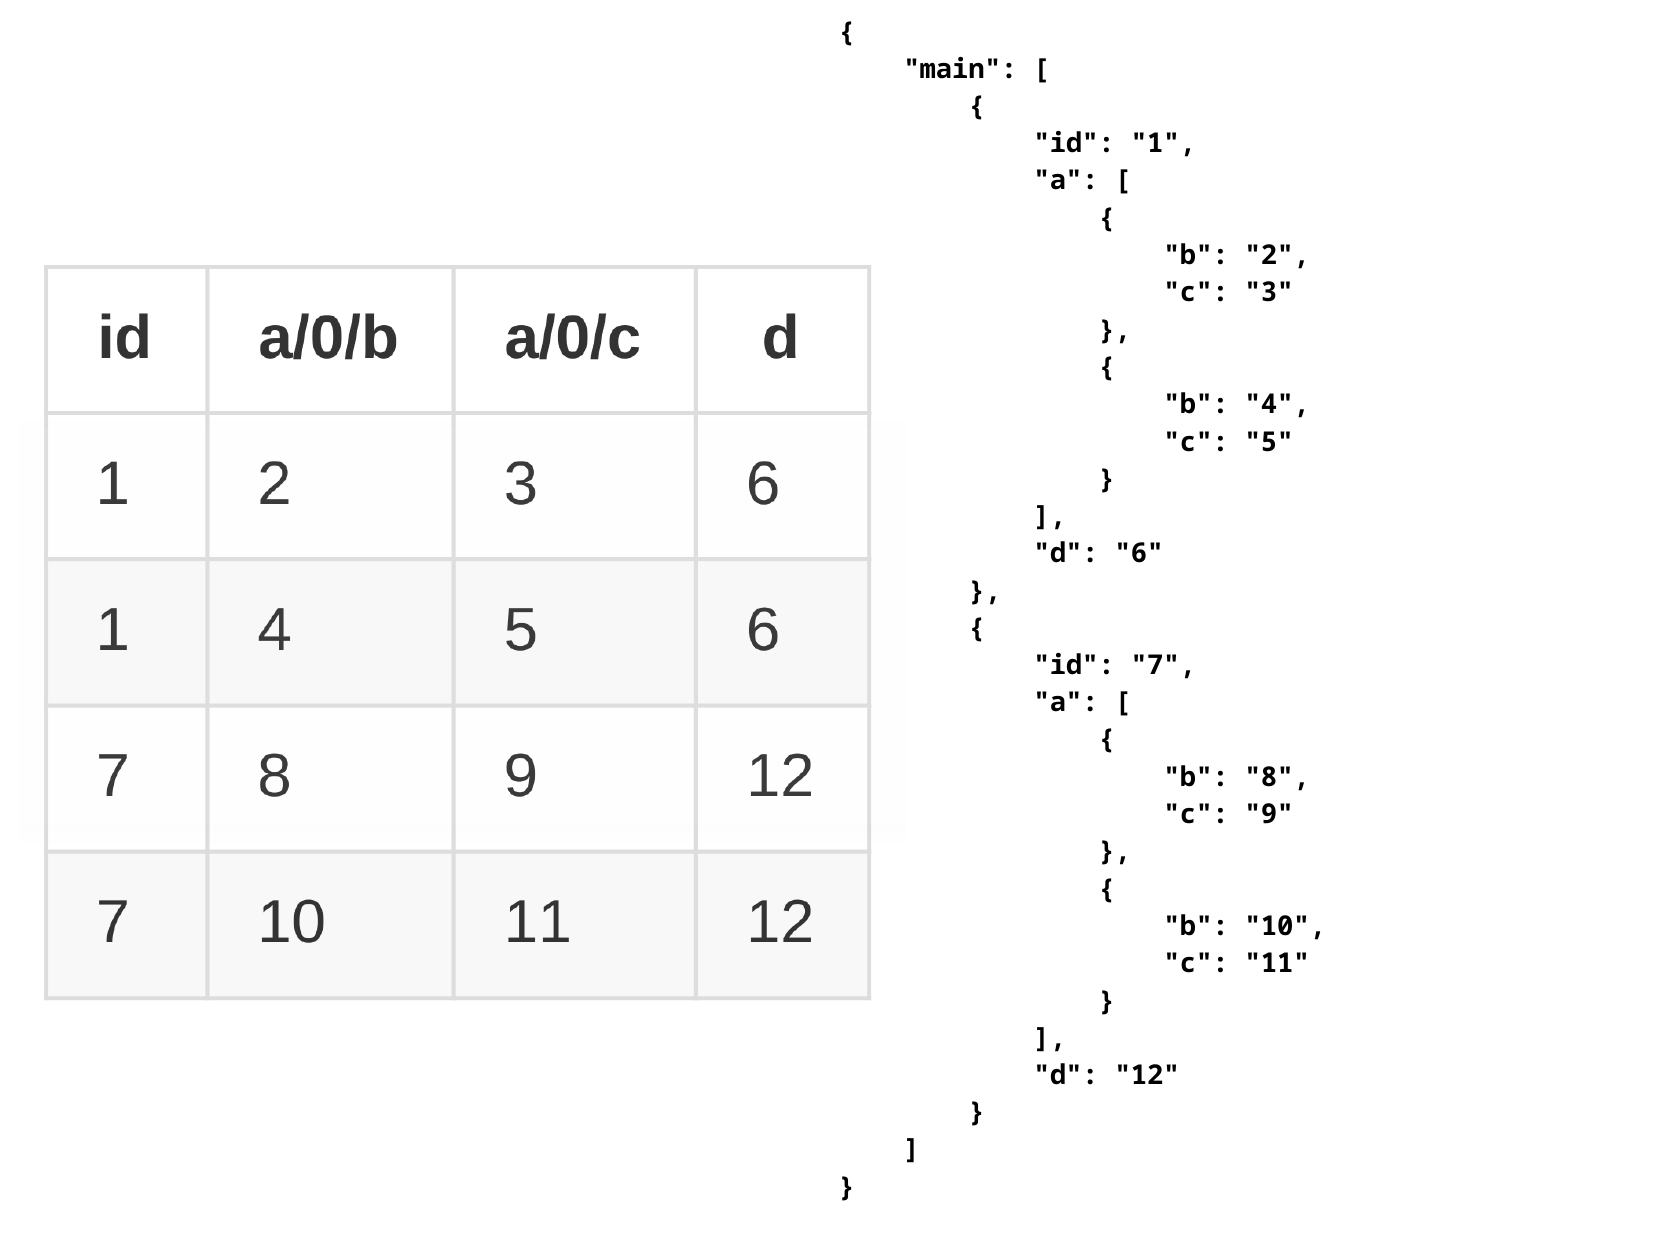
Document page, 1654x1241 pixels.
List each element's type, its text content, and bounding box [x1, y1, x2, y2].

list { "main": [ { "id": "1", "a": [ { "b": "2", "c": "3" }, { "b": "4", "c": "5" } ], "d": "6" }, { "id": "7", "a": [ { "b": "8", "c": "9" }, { "b": "10", "c": "11" } ], "d": "12" } ] } [838, 11, 1642, 1229]
picture [19, 242, 906, 1022]
